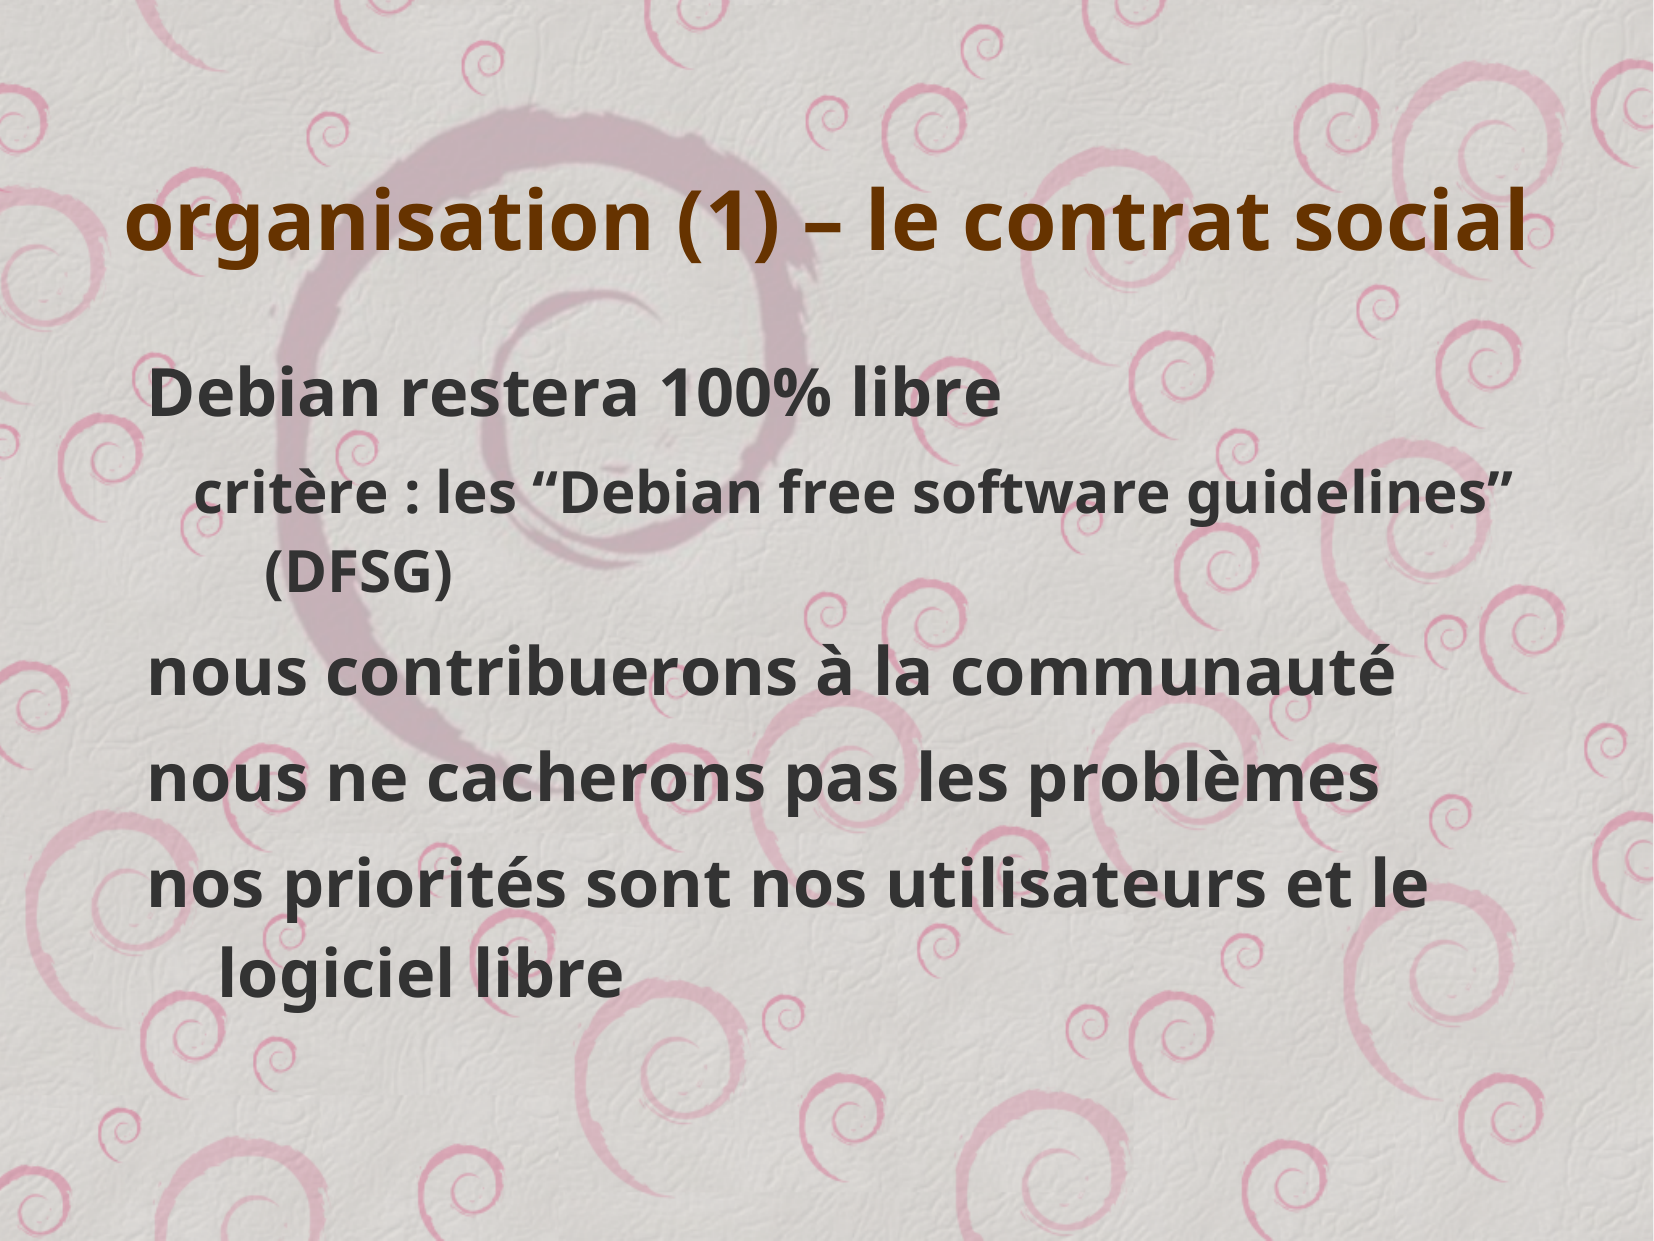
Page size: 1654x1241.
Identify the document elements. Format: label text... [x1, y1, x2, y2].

title organisation (1) – le contrat social [121, 114, 1534, 322]
picture [0, 0, 1654, 1241]
list Debian restera 100% libre critère : les “Debian free software guidelines” (DFSG) nous contribuerons à la communauté nous ne cacherons pas les problèmes nos priorités sont nos utilisateurs et le logiciel libre [134, 345, 1516, 1127]
